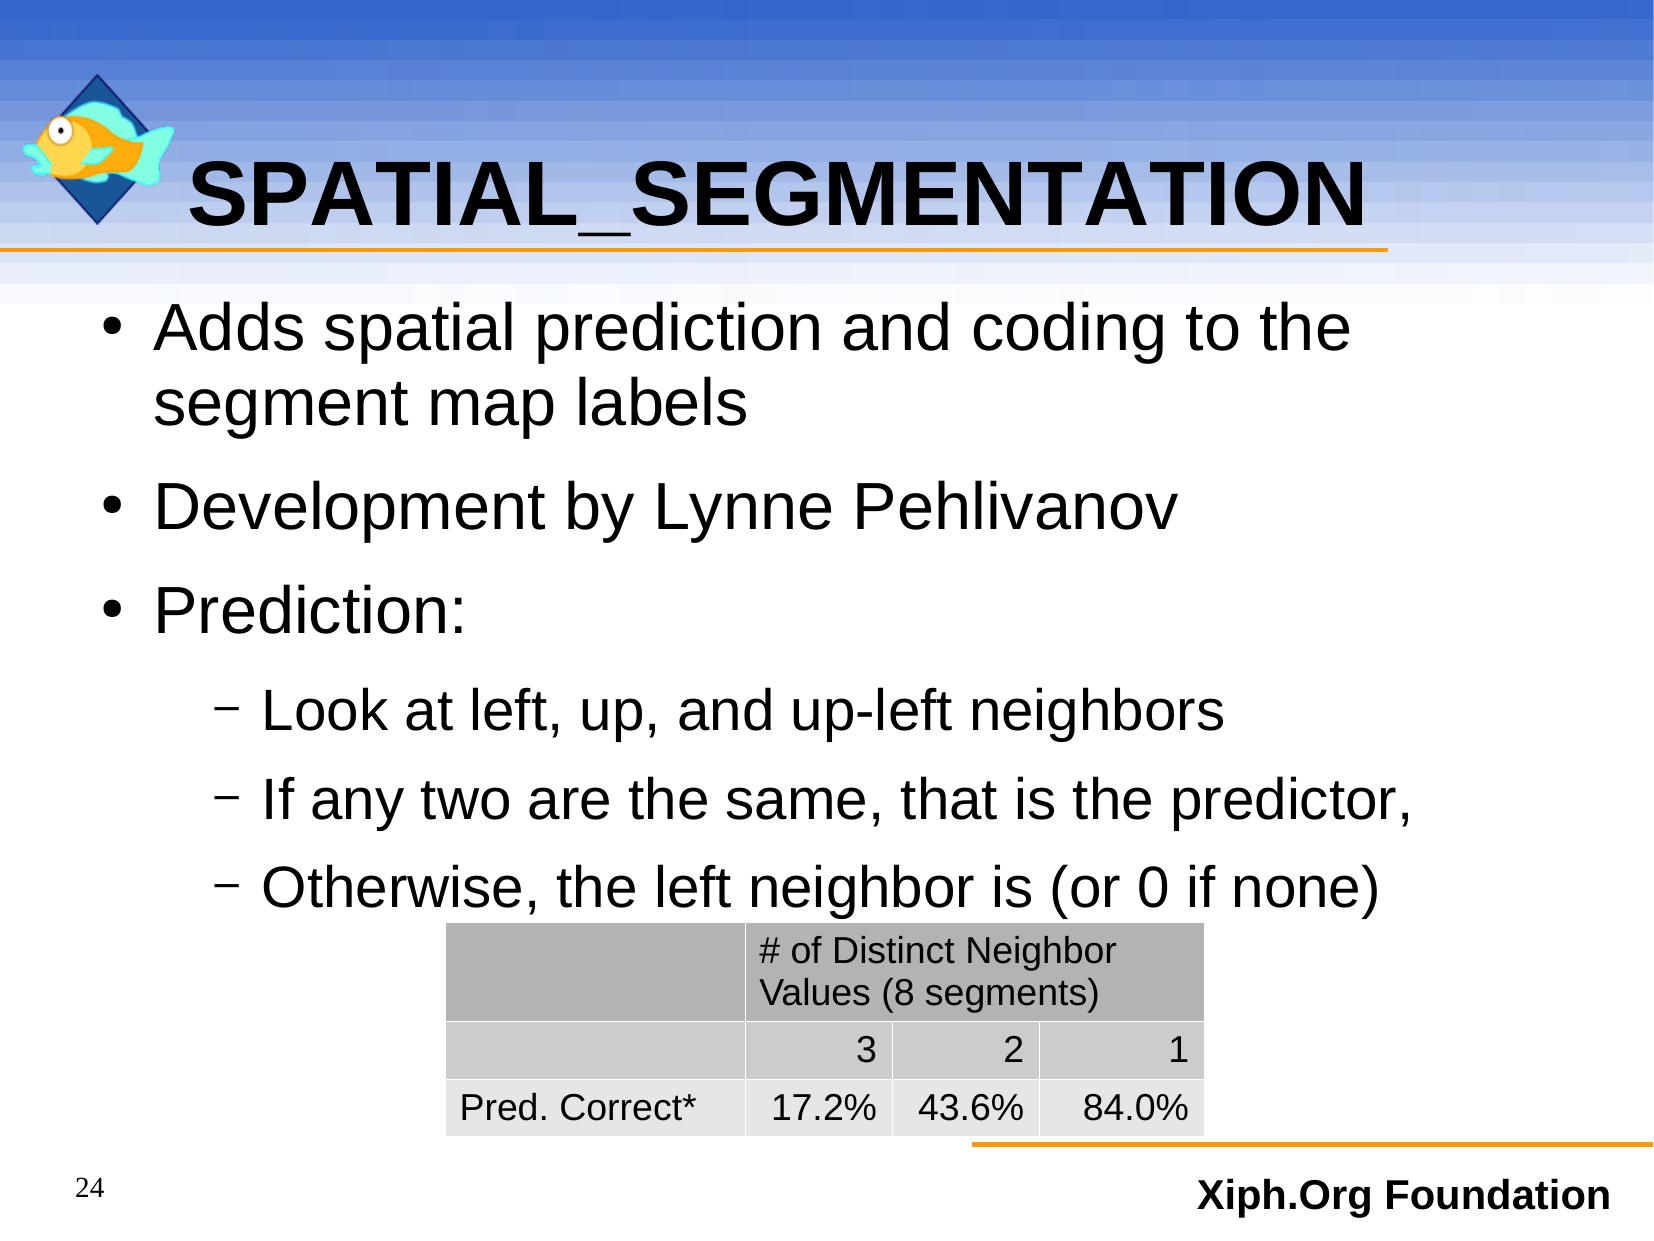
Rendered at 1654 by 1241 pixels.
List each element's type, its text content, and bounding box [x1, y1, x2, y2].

table_cell 84.0% [1040, 1080, 1204, 1136]
title SPATIAL_SEGMENTATION [187, 37, 1571, 245]
table_cell 3 [746, 1022, 892, 1079]
picture [0, 0, 1654, 1241]
table_cell 17.2% [746, 1080, 892, 1136]
table_cell Pred. Correct* [446, 1080, 745, 1136]
list Adds spatial prediction and coding to the segment map labels Development by Lynne Pehlivanov Prediction: Look at left, up, and up-left neighbors If any two are the same, that is the predictor, Otherwise, the left neighbor is (or 0 if none) [82, 290, 1571, 1010]
table_cell [446, 1022, 745, 1079]
table_header # of Distinct Neighbor Values (8 segments) [746, 923, 1204, 1021]
table_cell 2 [893, 1022, 1039, 1079]
table_header [446, 923, 745, 1021]
table_cell 43.6% [893, 1080, 1039, 1136]
table_cell 1 [1040, 1022, 1204, 1079]
